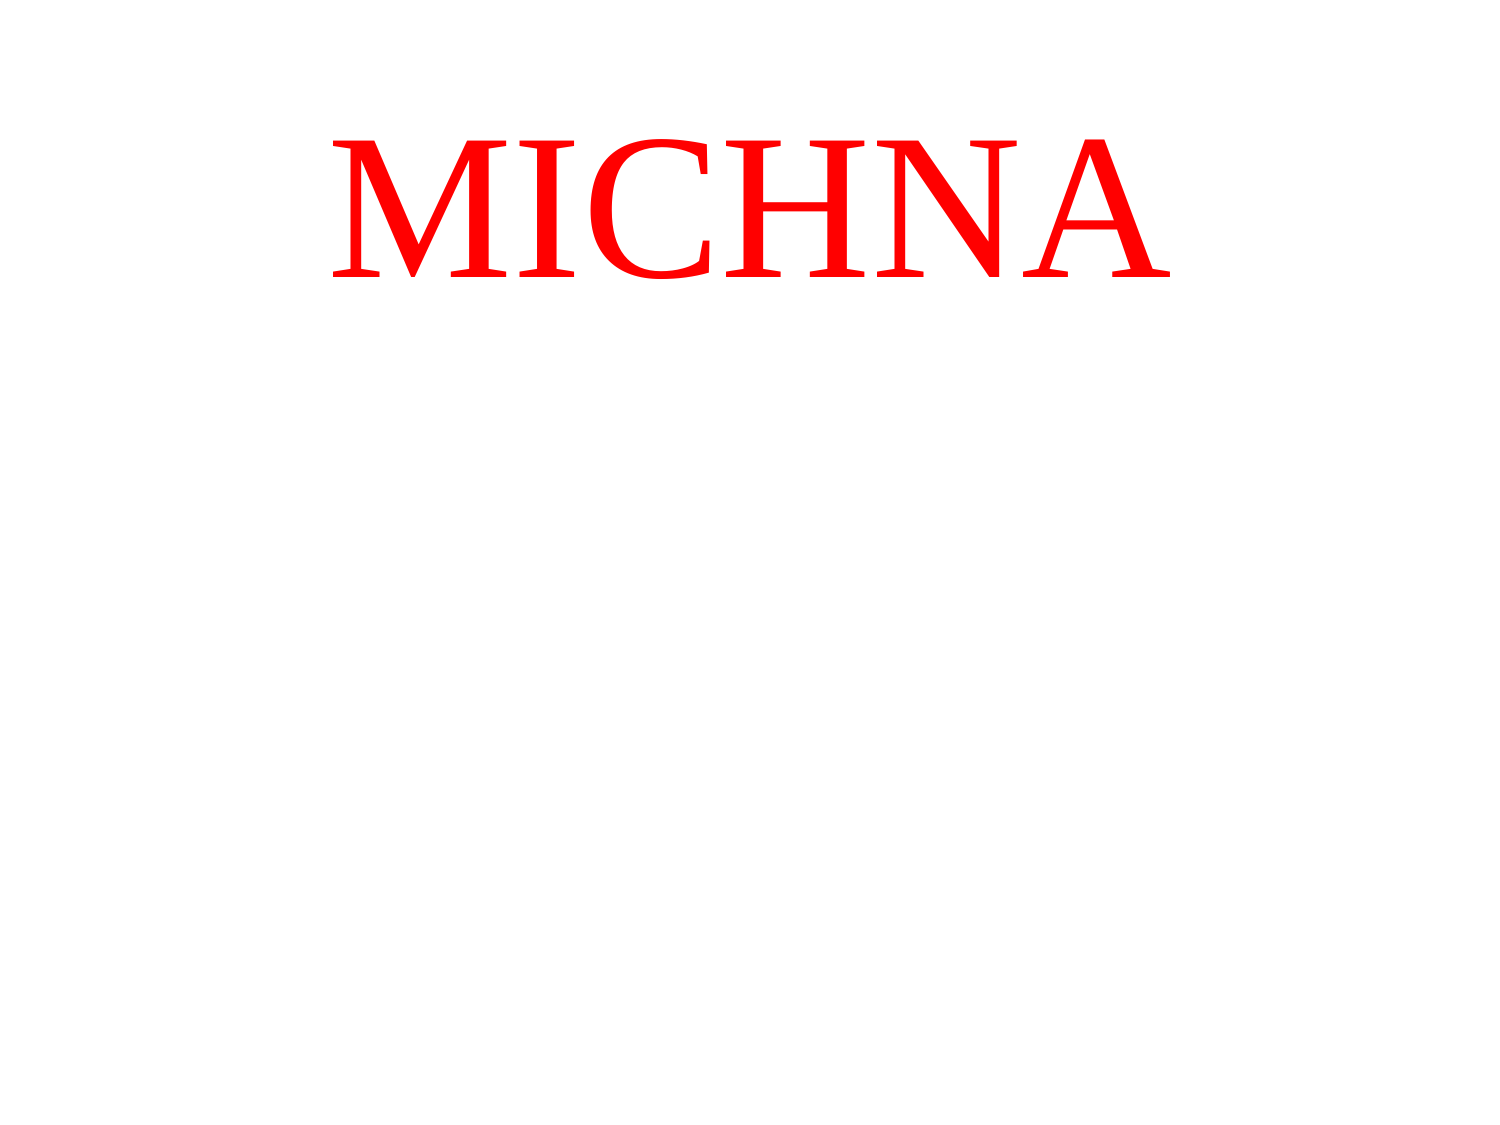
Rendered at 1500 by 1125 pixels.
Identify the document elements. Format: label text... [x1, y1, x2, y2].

title MICHNA [112, 61, 1388, 327]
